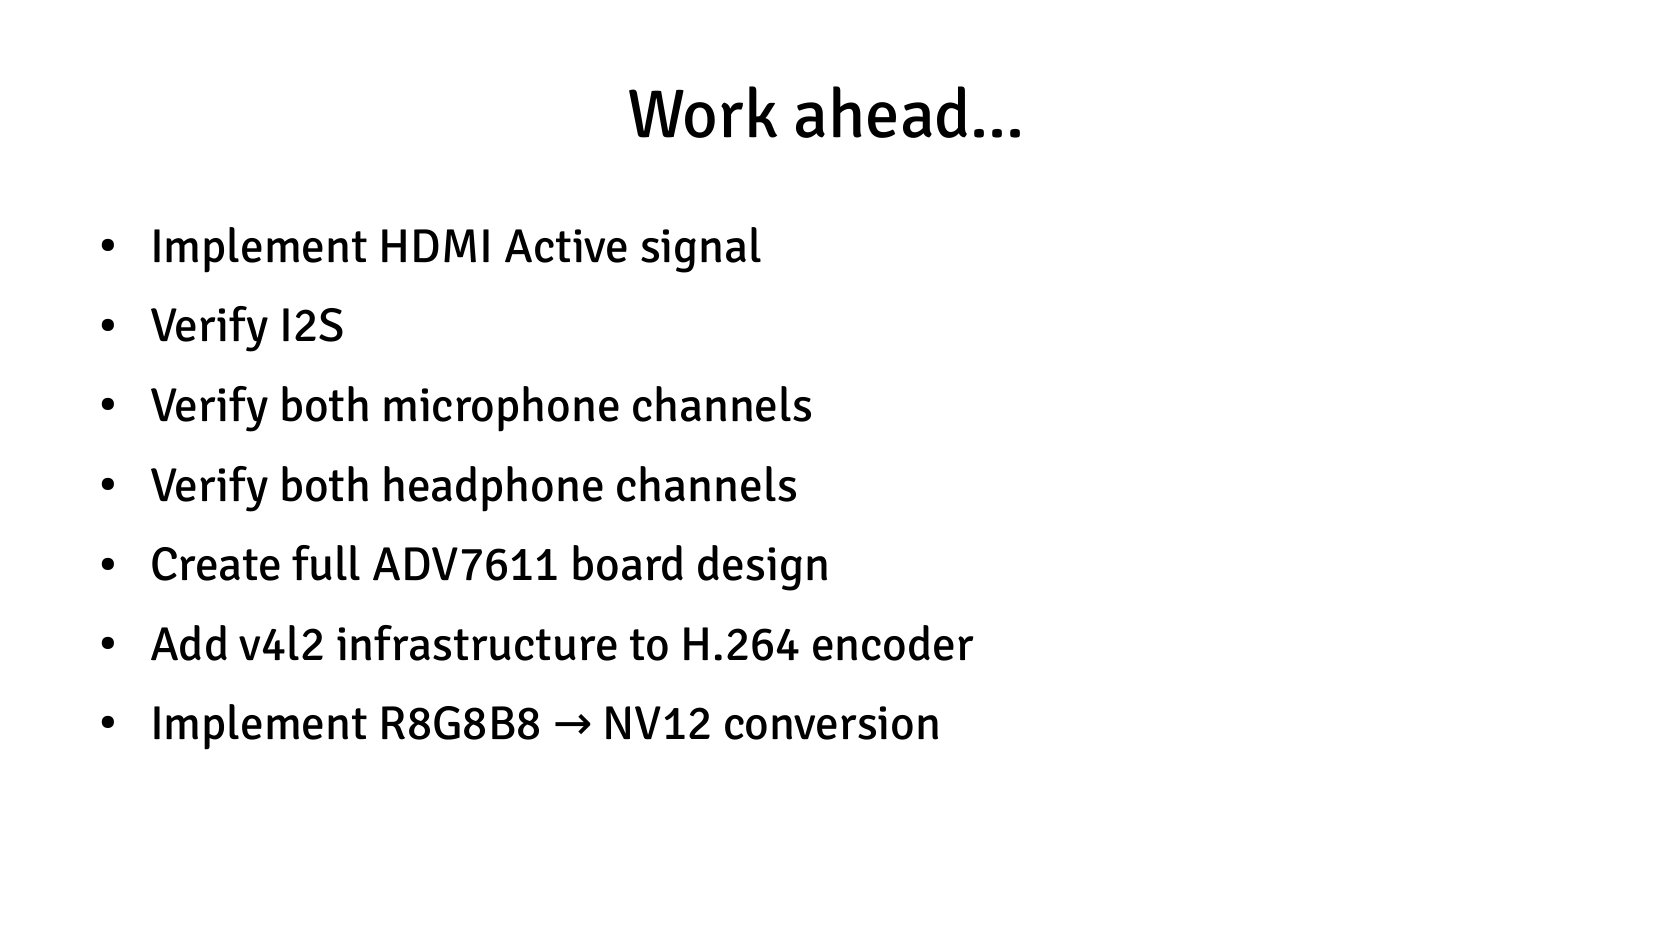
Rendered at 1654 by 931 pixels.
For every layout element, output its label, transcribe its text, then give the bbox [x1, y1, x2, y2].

title Work ahead... [82, 37, 1571, 193]
list Implement HDMI Active signal Verify I2S Verify both microphone channels Verify both headphone channels Create full ADV7611 board design Add v4l2 infrastructure to H.264 encoder Implement R8G8B8 → NV12 conversion [82, 217, 1571, 758]
